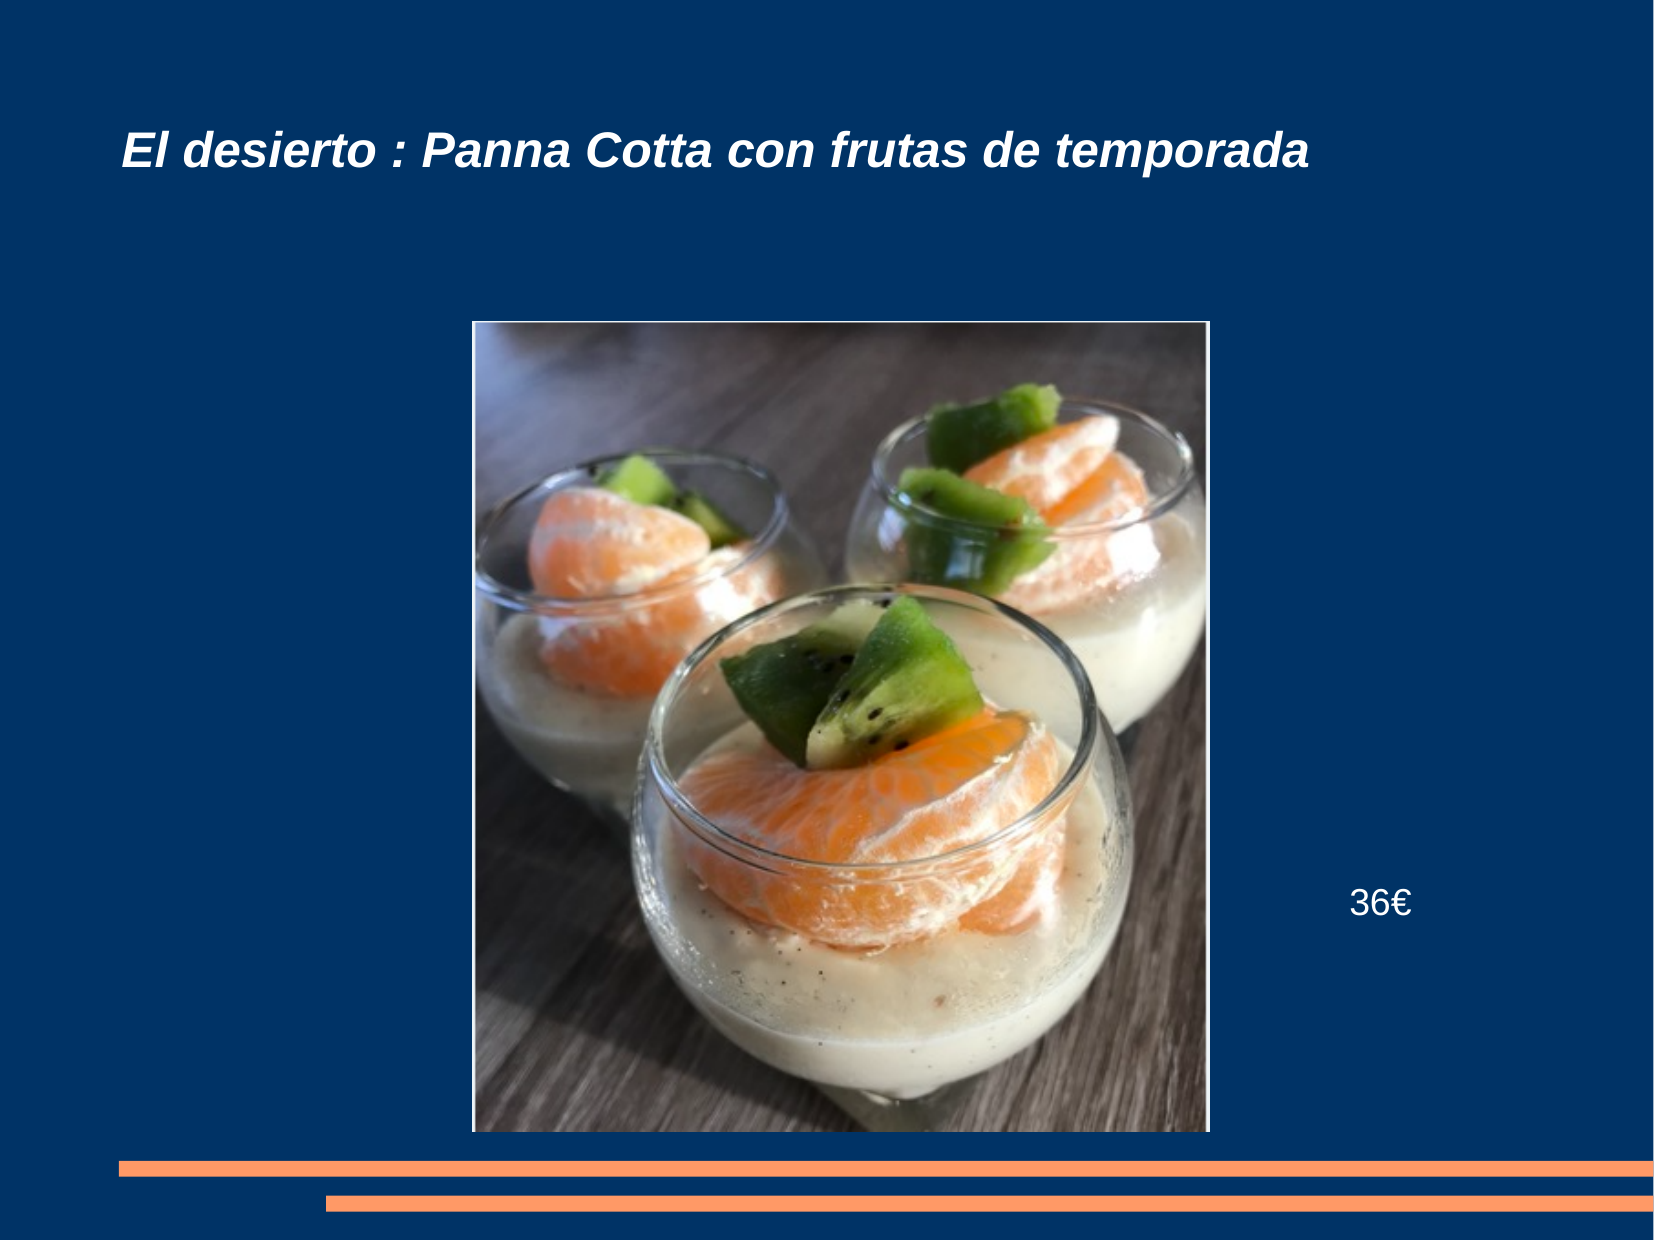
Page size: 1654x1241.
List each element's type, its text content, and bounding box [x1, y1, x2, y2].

title El desierto : Panna Cotta con frutas de temporada [121, 46, 1534, 254]
text_box 36€ [1334, 874, 1501, 931]
picture [472, 321, 1210, 1132]
